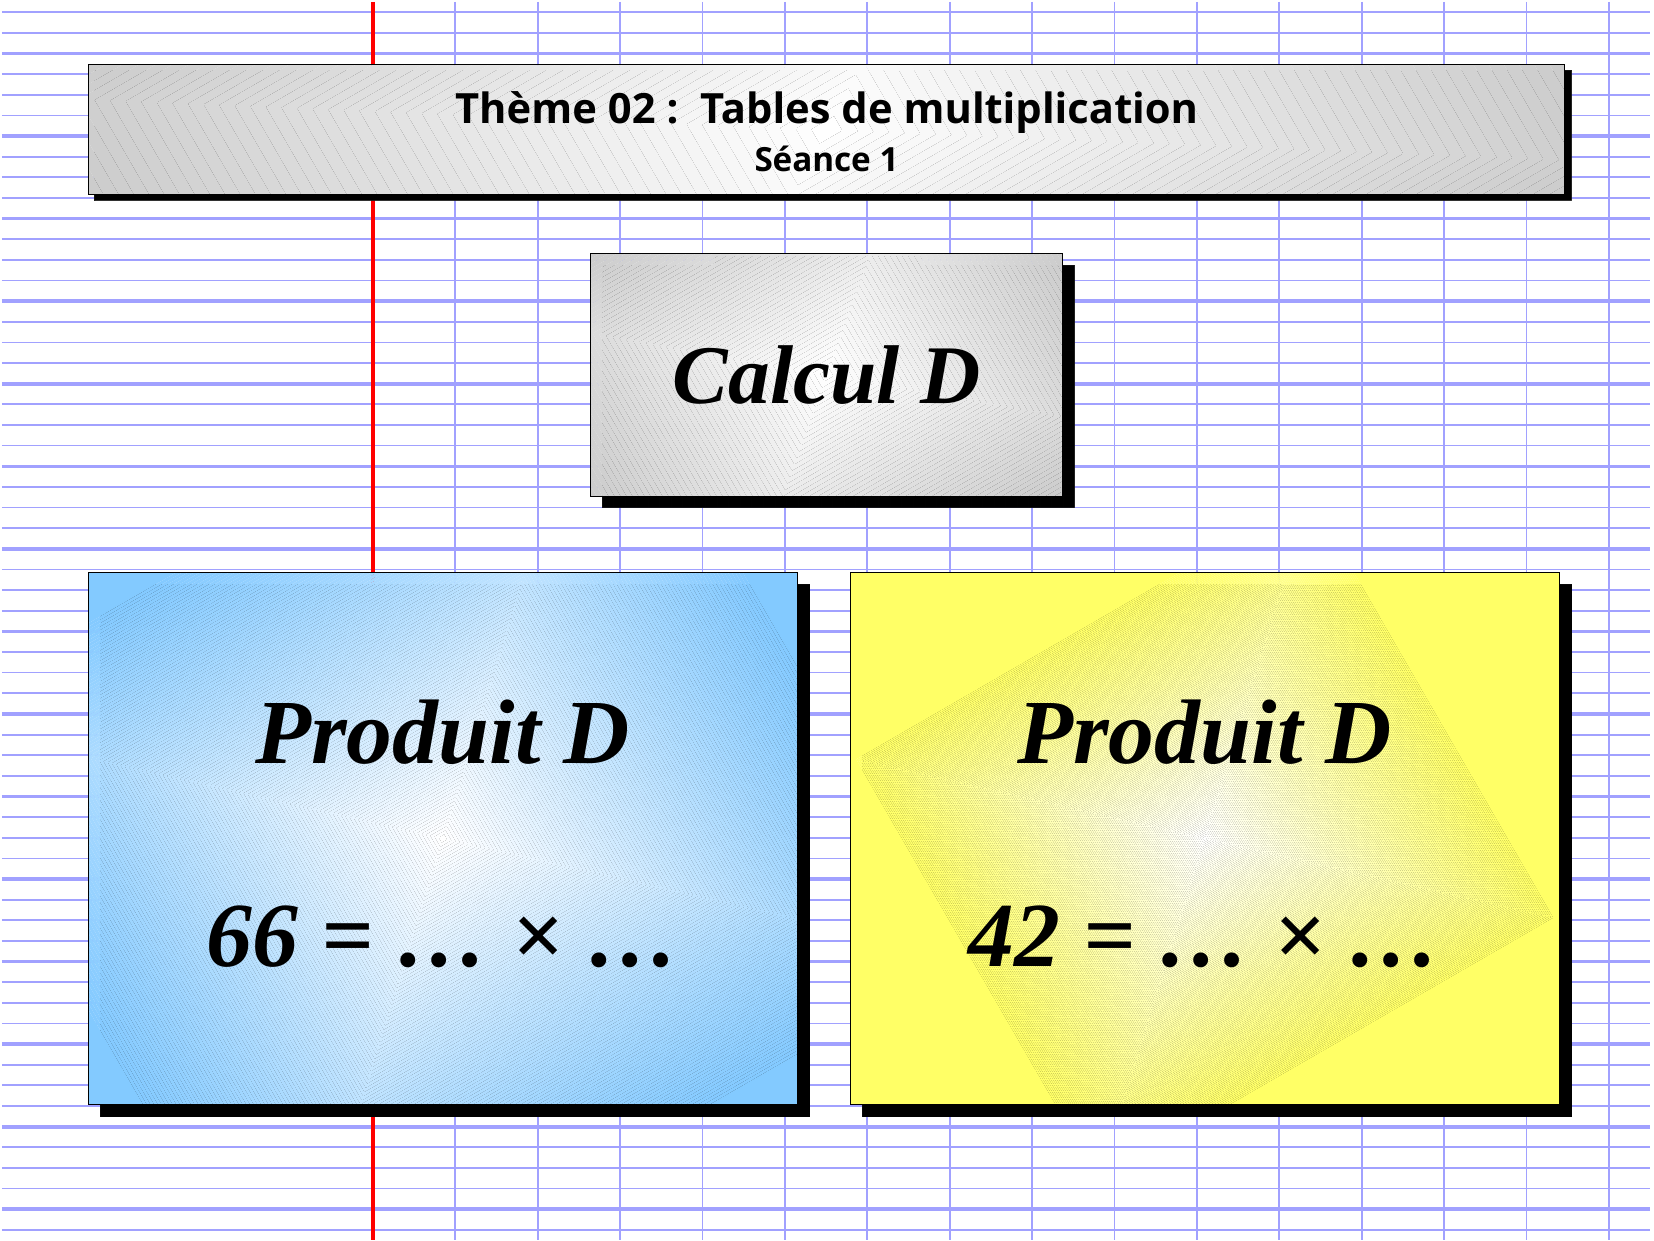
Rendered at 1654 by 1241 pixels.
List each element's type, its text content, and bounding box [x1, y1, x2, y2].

text_box Calcul D [590, 253, 1063, 497]
picture [0, 0, 1654, 1241]
text_box Produit D 42 = … × … [850, 572, 1560, 1105]
text_box Produit D 66 = … × … [88, 572, 798, 1105]
text_box Thème 02 : Tables de multiplication Séance 1 [88, 64, 1565, 195]
